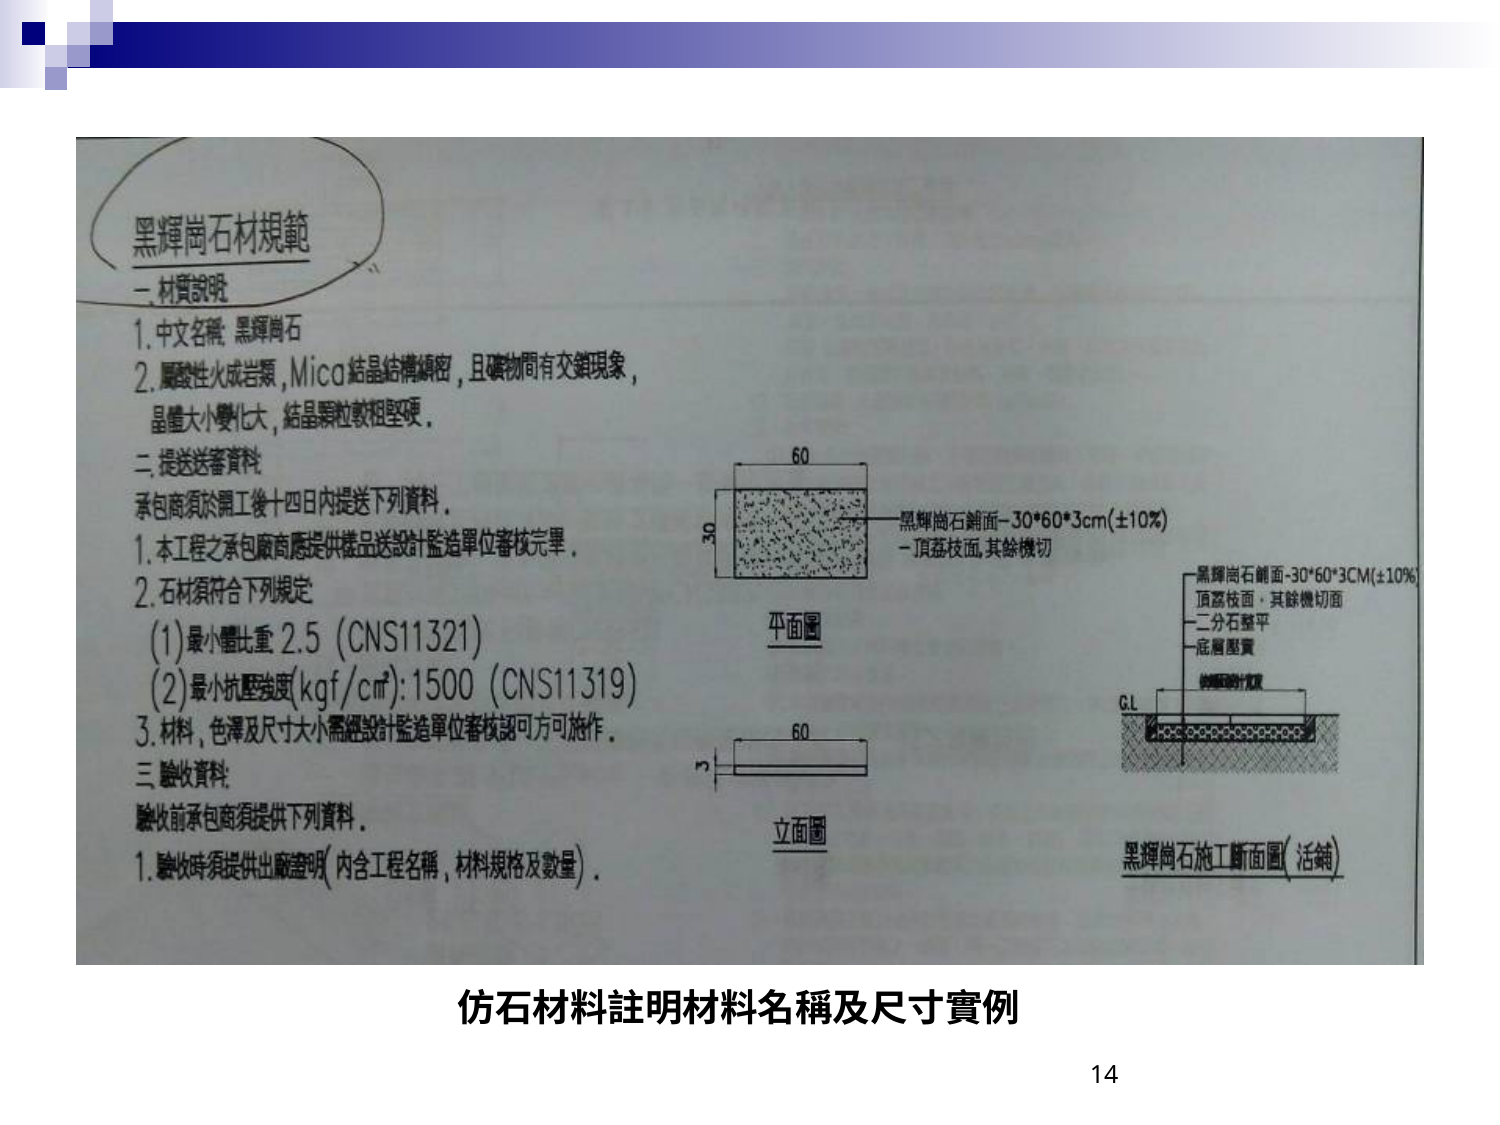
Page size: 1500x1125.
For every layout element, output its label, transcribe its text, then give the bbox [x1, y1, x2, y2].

text_box [1074, 1025, 1426, 1101]
text_box 仿石材料註明材料名稱及尺寸實例 [443, 976, 1423, 1036]
picture [76, 137, 1424, 965]
